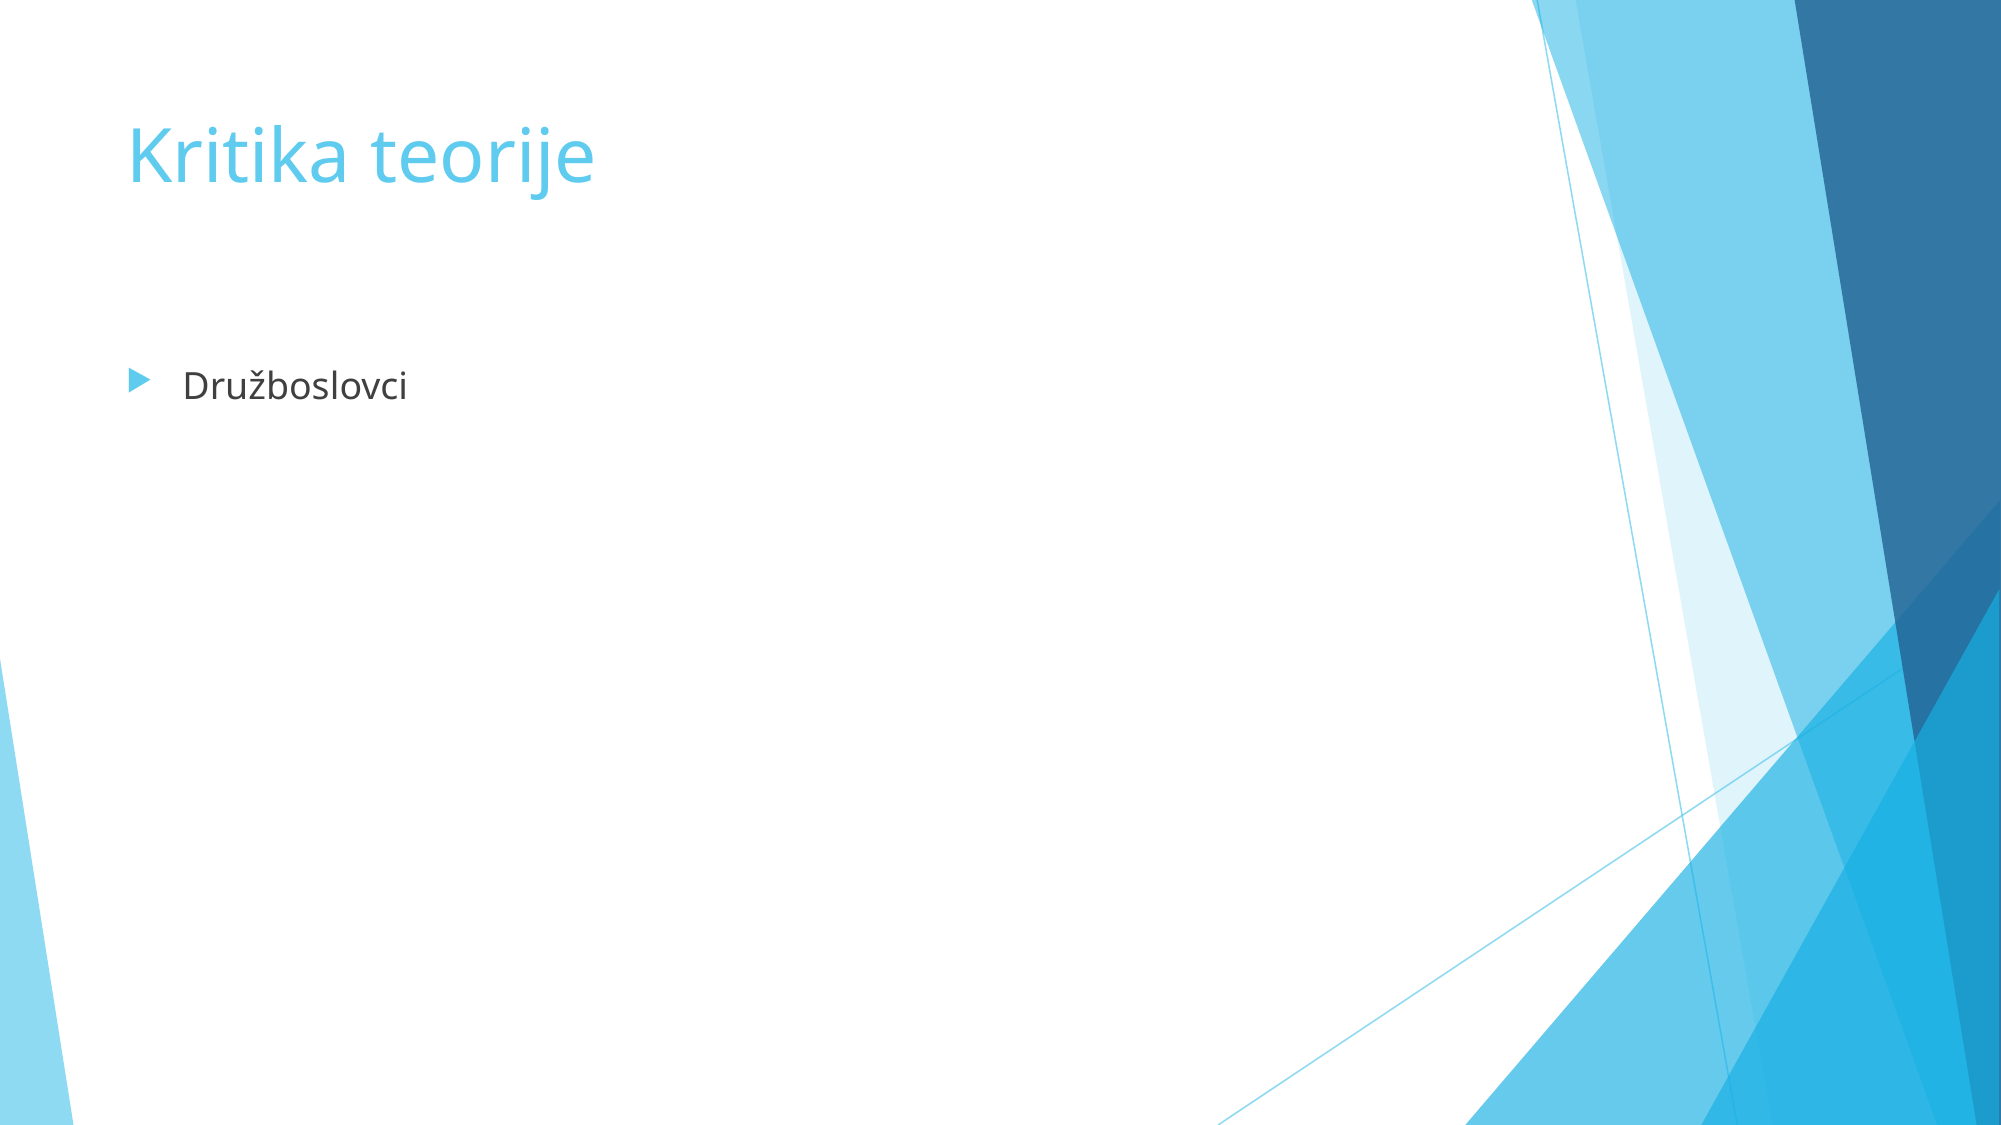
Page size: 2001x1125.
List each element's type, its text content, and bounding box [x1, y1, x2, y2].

title Kritika teorije [111, 99, 1522, 317]
list Družboslovci [111, 354, 1522, 992]
